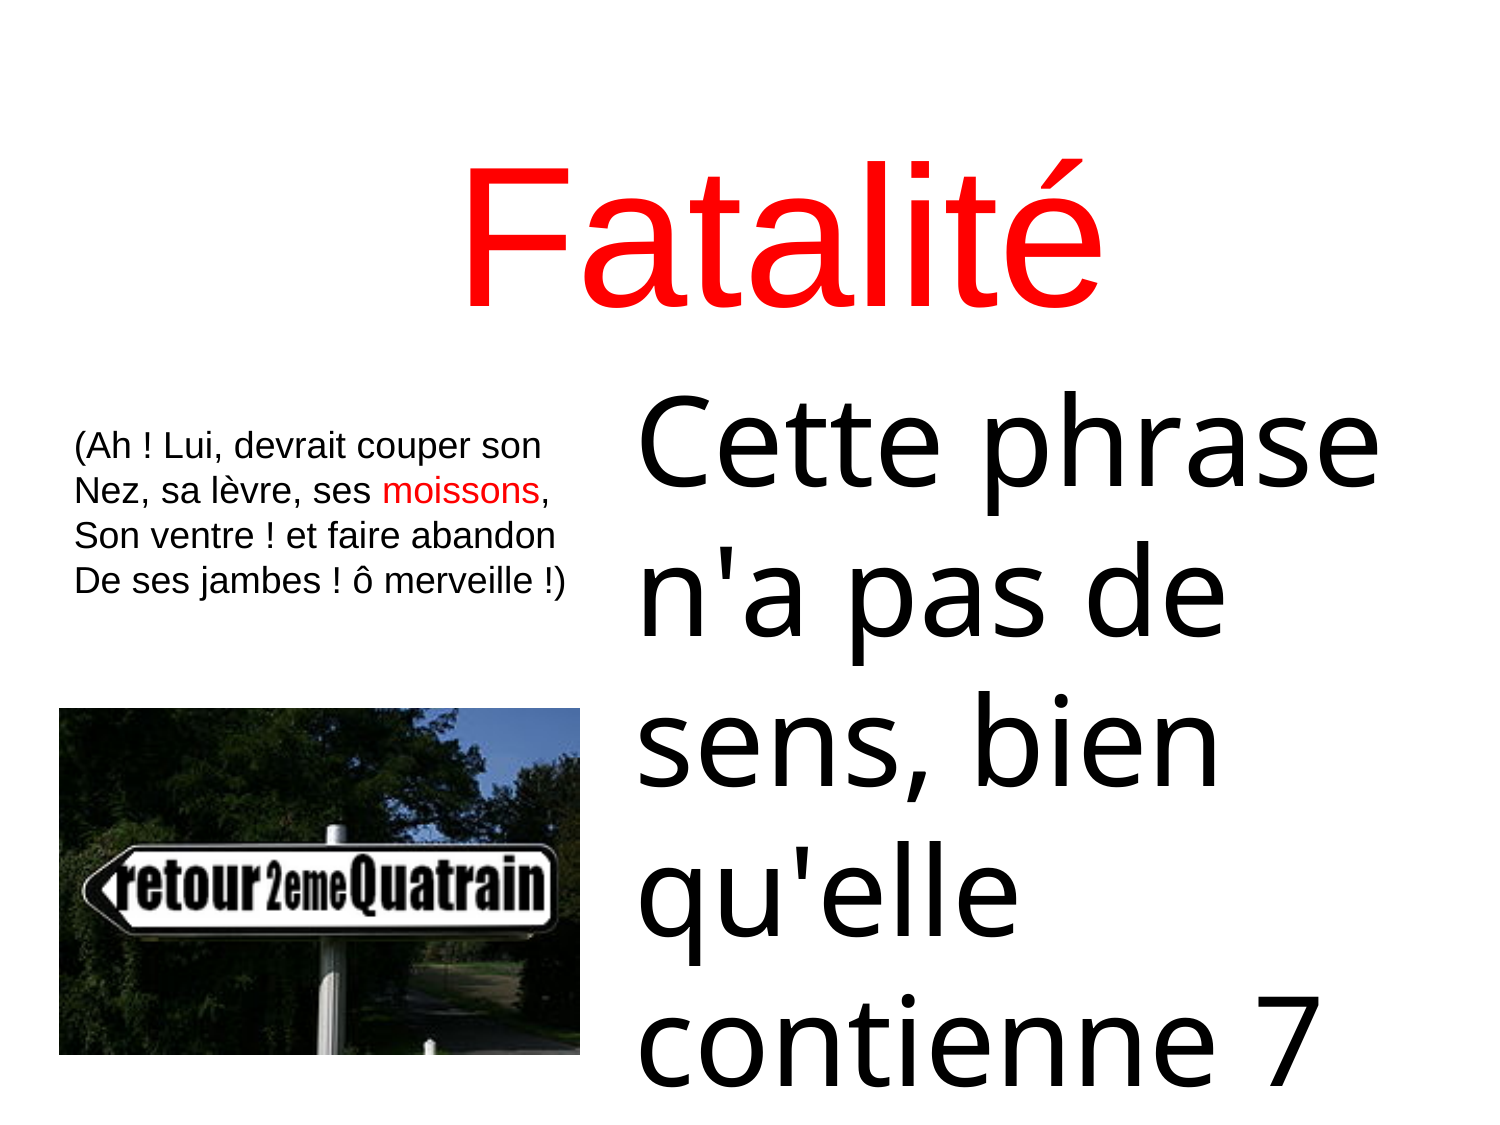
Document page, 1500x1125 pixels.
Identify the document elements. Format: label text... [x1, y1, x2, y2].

text_box Fatalité [118, 99, 1447, 355]
text_box (Ah ! Lui, devrait couper son Nez, sa lèvre, ses moissons, Son ventre ! et faire abandon De ses jambes ! ô merveille !) [59, 413, 581, 609]
text_box Cette phrase n'a pas de sens, bien qu'elle contienne 7 syllabes ! [620, 354, 1500, 1125]
picture [59, 708, 580, 1055]
